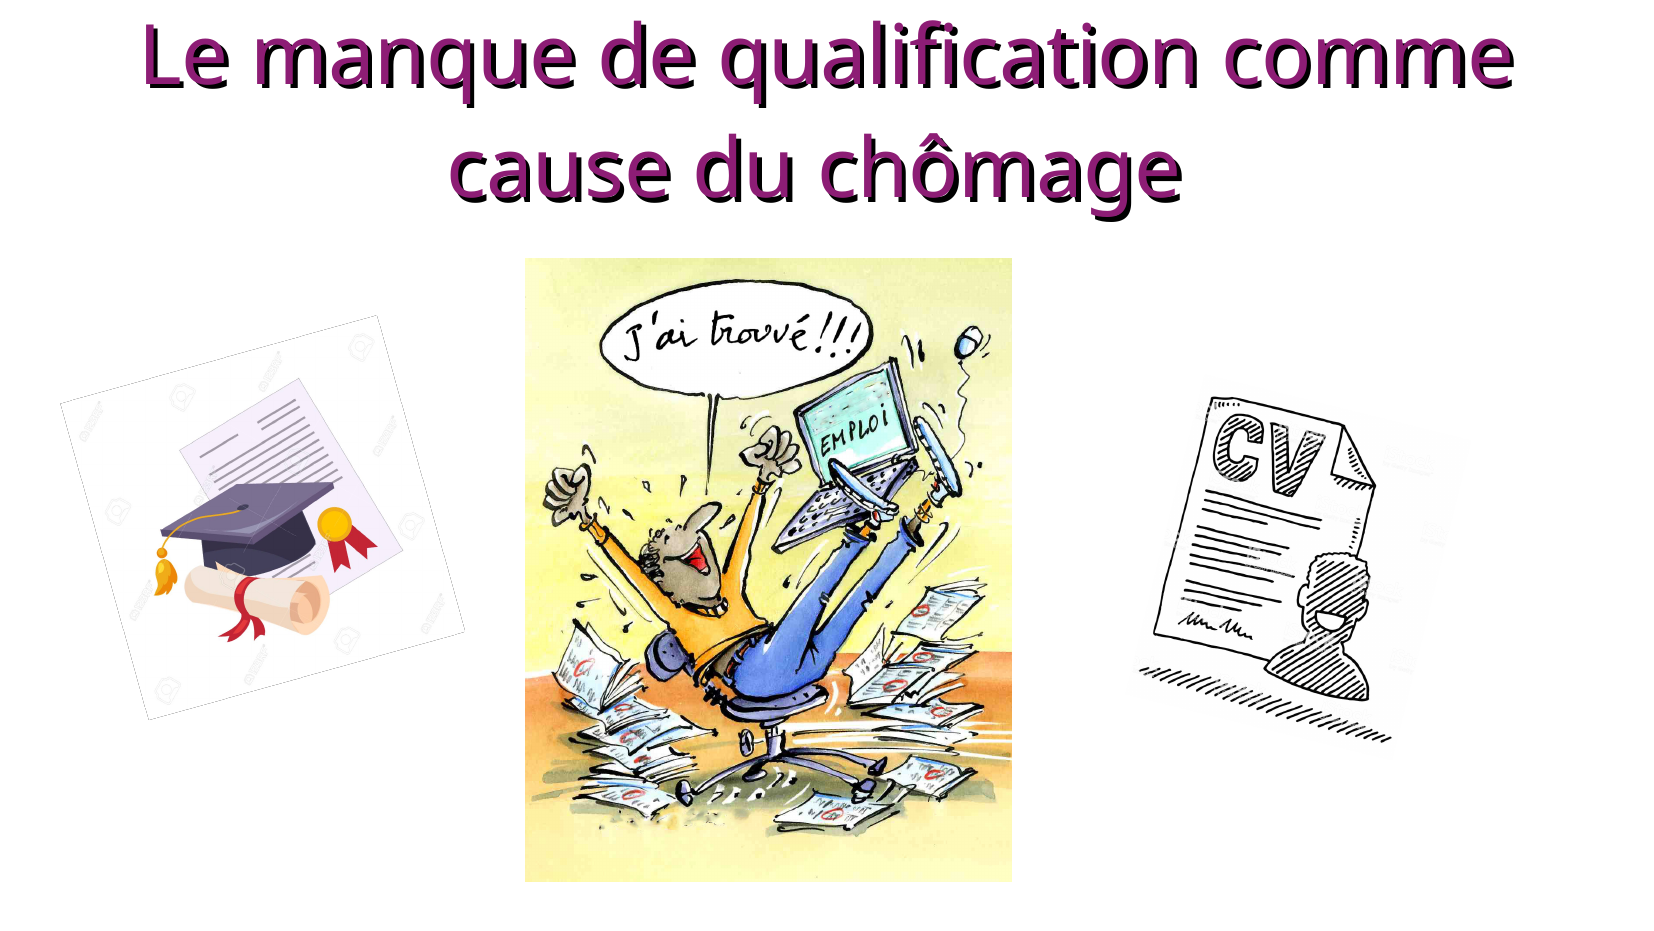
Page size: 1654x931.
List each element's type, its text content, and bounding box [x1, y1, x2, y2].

picture [525, 258, 1012, 882]
picture [60, 315, 465, 721]
title Le manque de qualification comme cause du chômage [82, 0, 1571, 220]
picture [1125, 375, 1471, 760]
